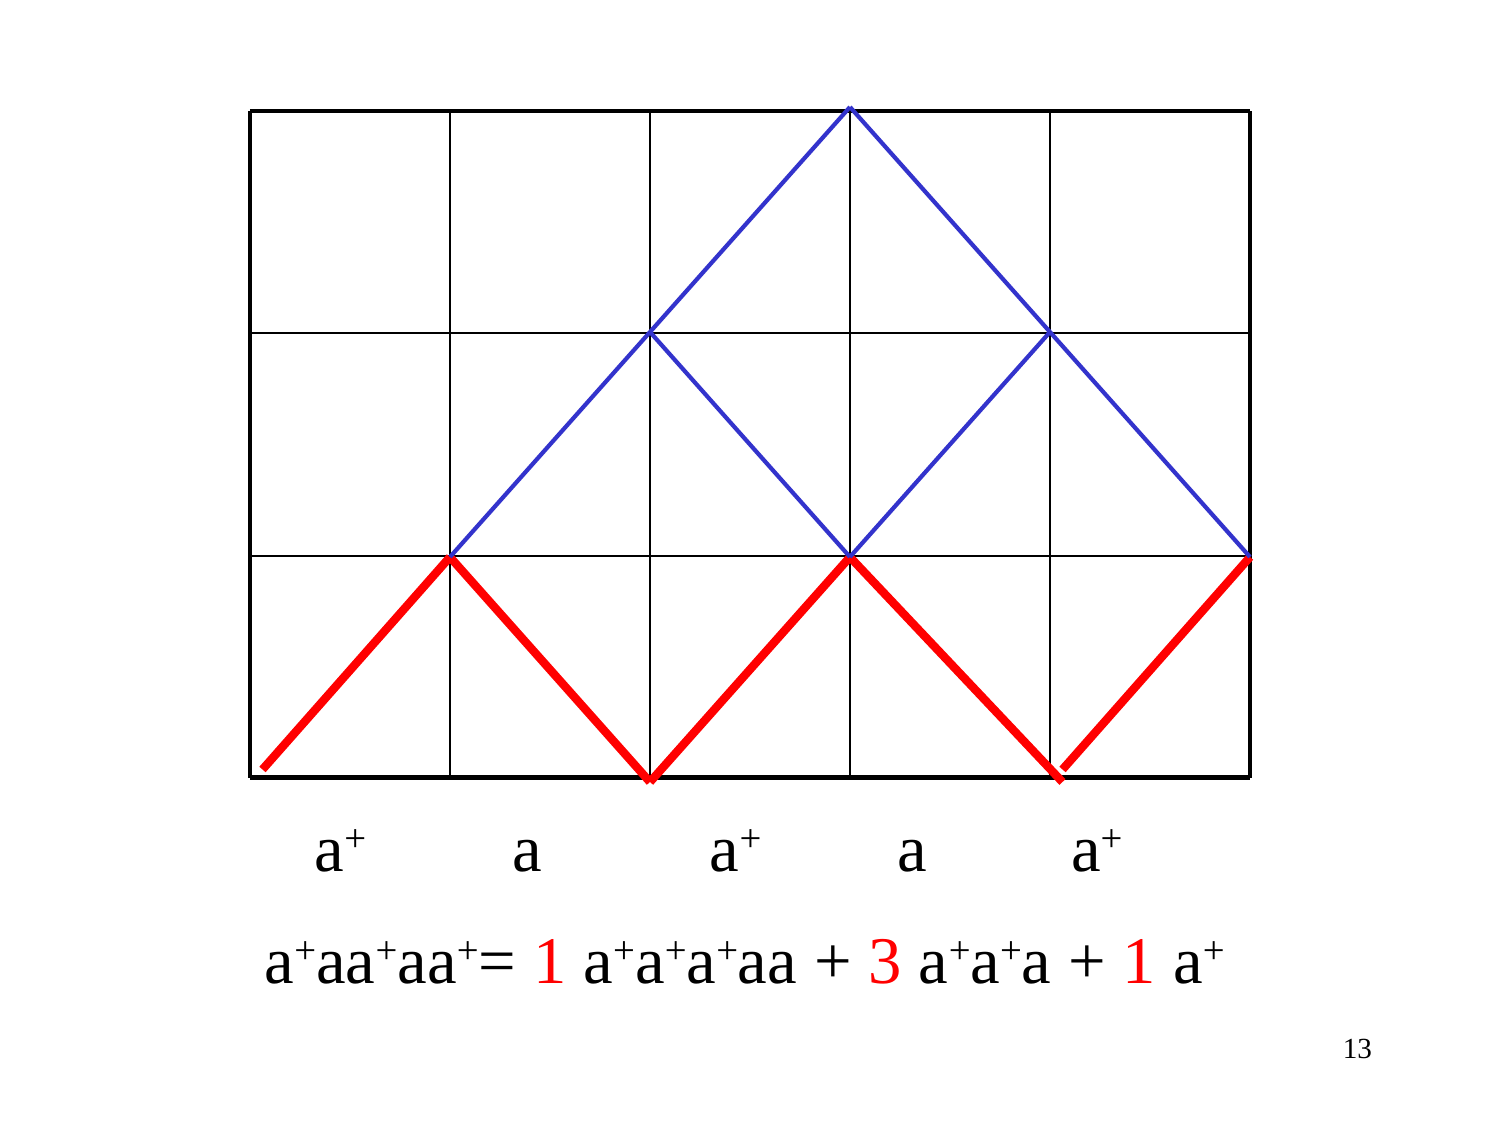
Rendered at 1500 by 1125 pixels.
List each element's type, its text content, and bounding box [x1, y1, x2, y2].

text_box a+ a a+ a a+ a+aa+aa+= 1 a+a+a+aa + 3 a+a+a + 1 a+ [249, 807, 1276, 1006]
